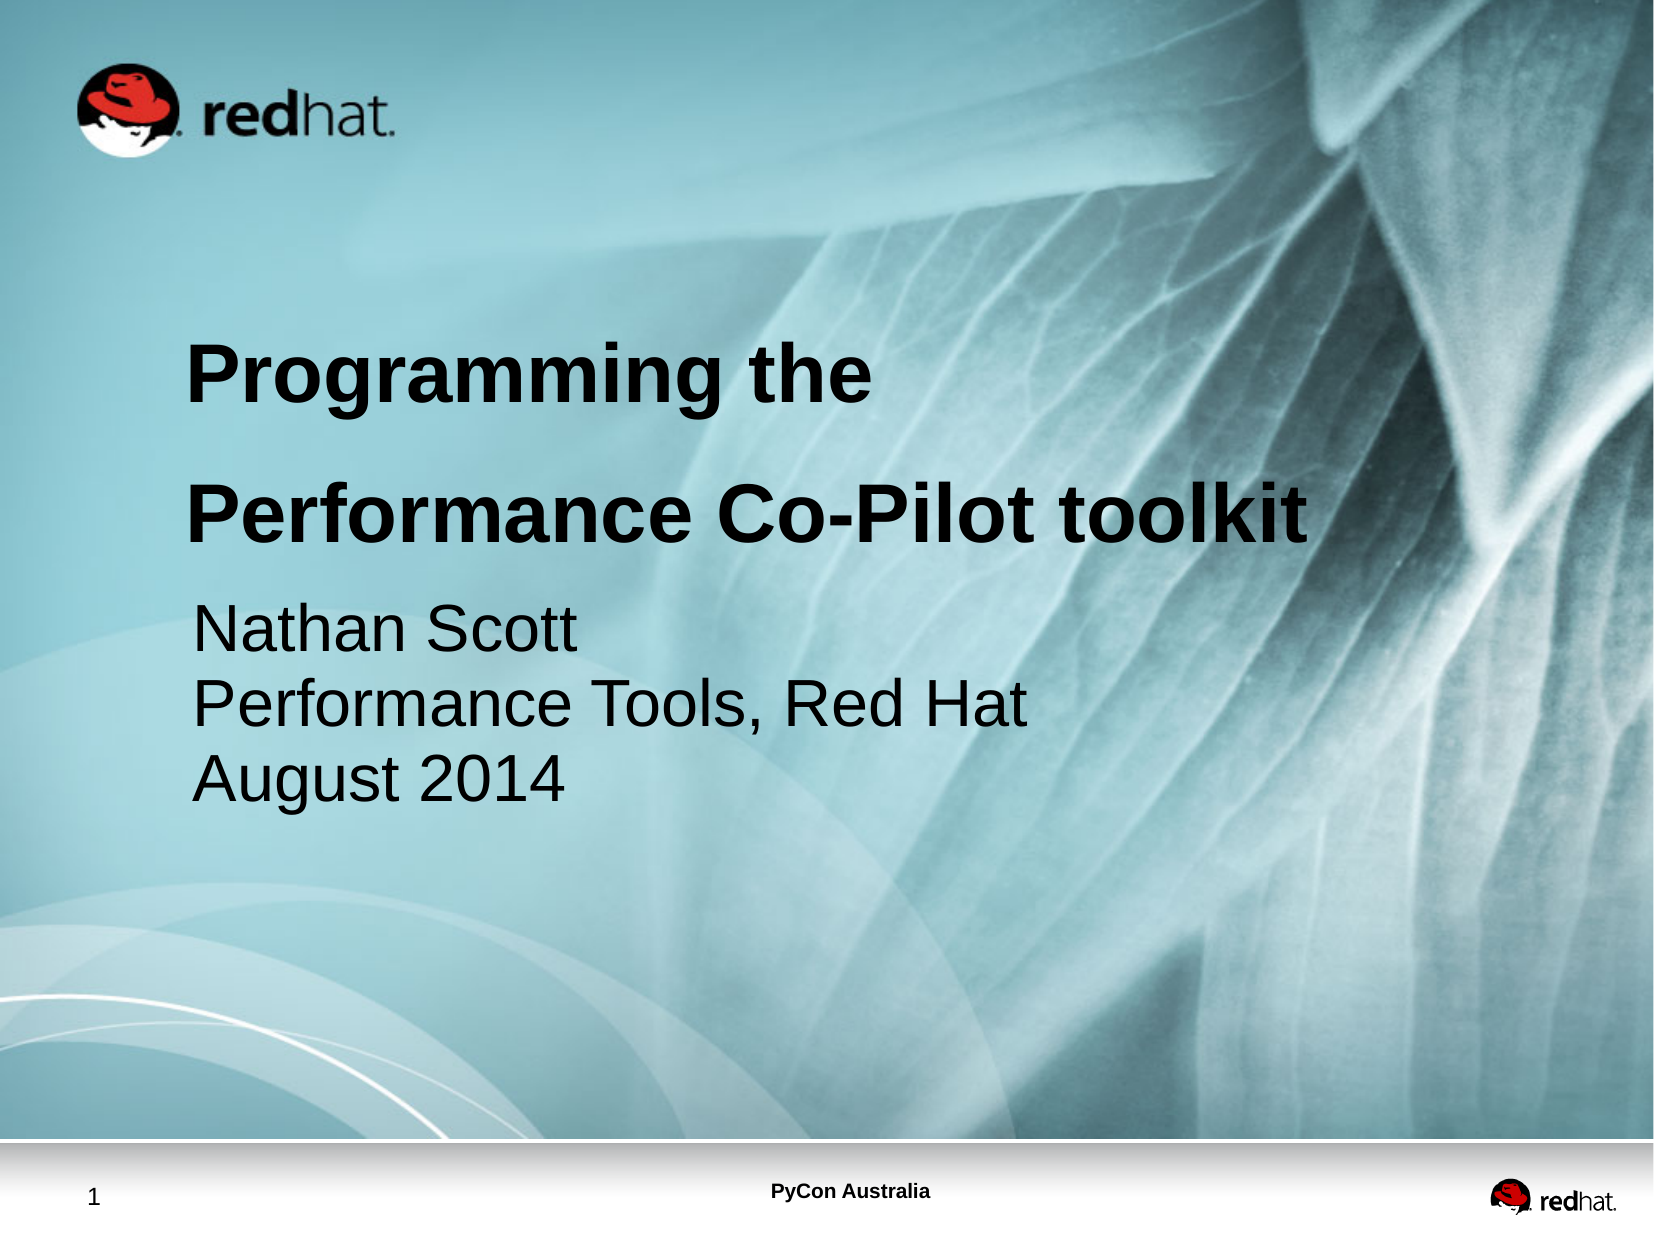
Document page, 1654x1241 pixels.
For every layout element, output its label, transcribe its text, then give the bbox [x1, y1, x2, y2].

text_box Programming the Performance Co-Pilot toolkit [170, 273, 1408, 522]
picture [0, 1143, 1654, 1241]
picture [0, 0, 1654, 1139]
text_box Nathan Scott Performance Tools, Red Hat August 2014 [177, 583, 1445, 869]
